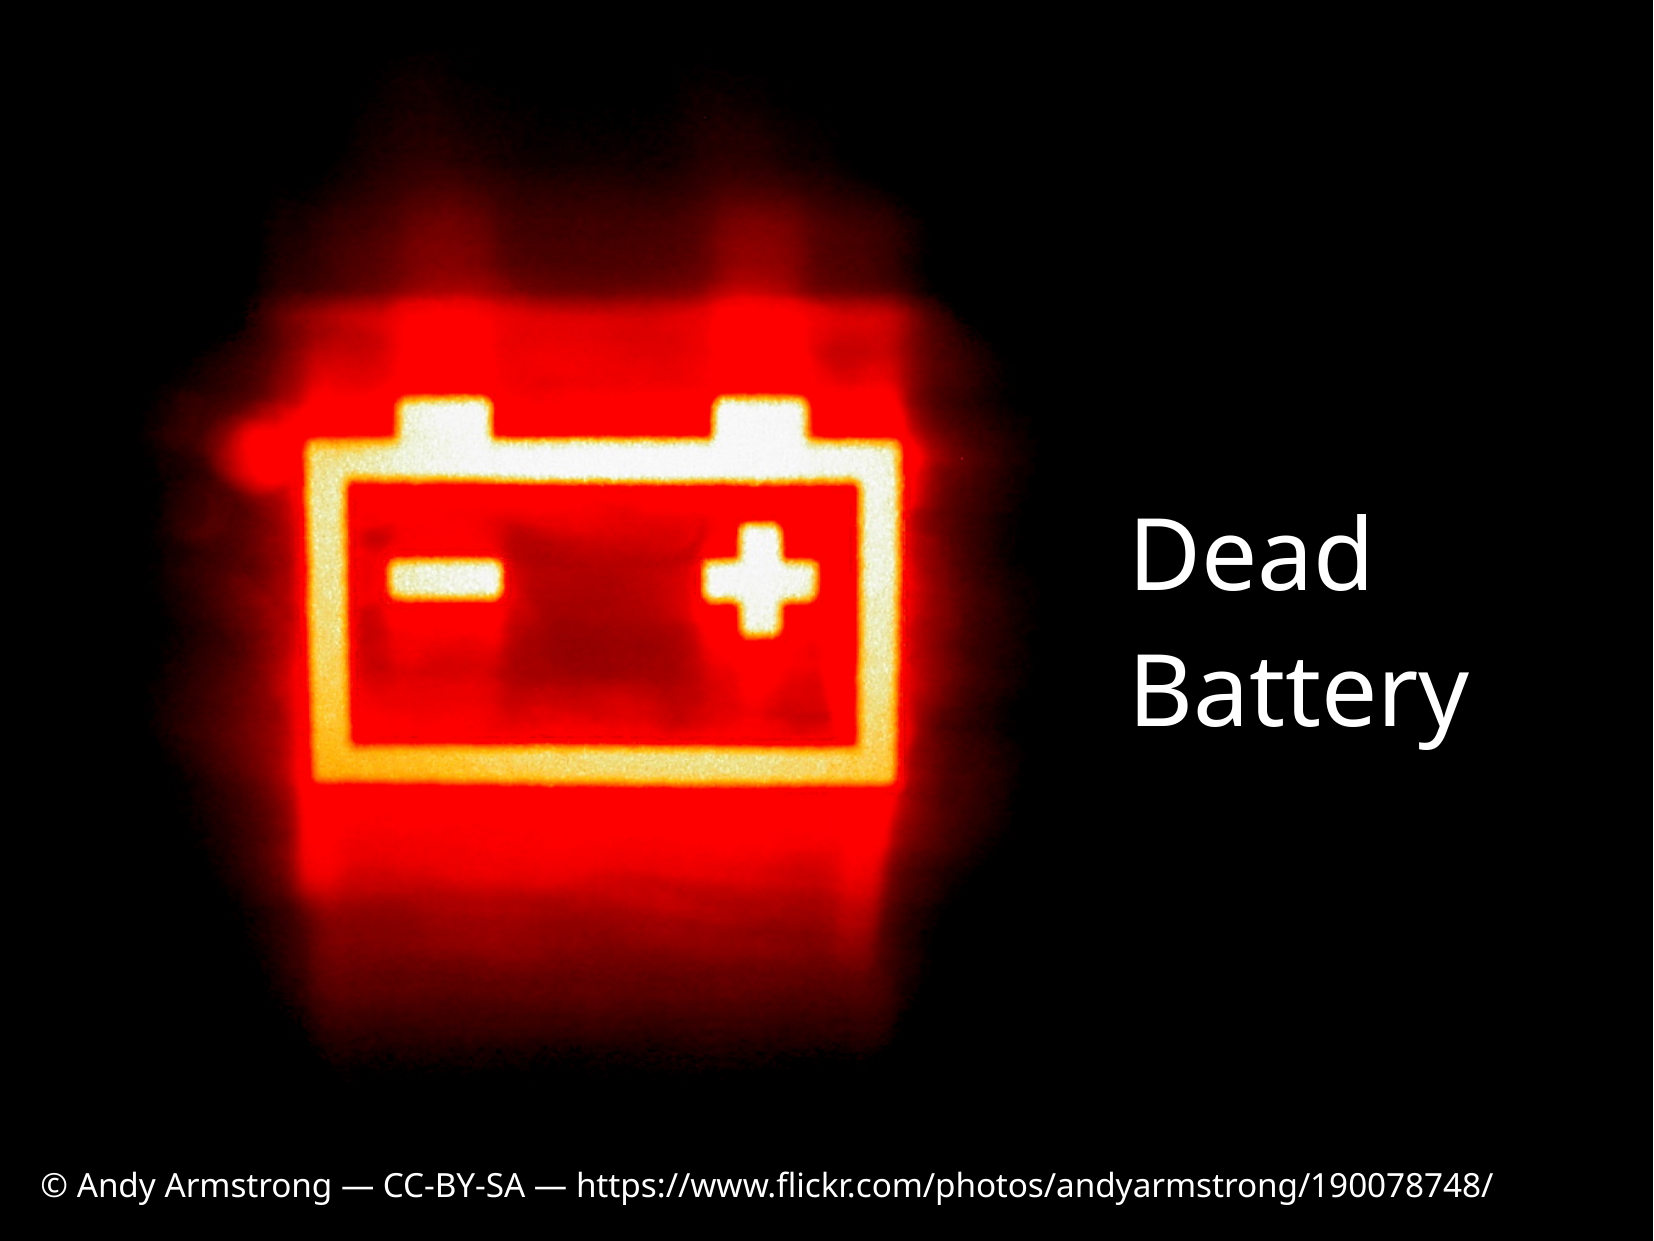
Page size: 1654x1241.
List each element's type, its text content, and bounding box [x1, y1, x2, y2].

text_box © Andy Armstrong — CC-BY-SA — https://www.flickr.com/photos/andyarmstrong/190078748/ [25, 1155, 1471, 1208]
text_box Dead Battery [1113, 475, 1486, 716]
picture [0, 0, 1252, 1241]
picture [1208, 716, 1227, 720]
